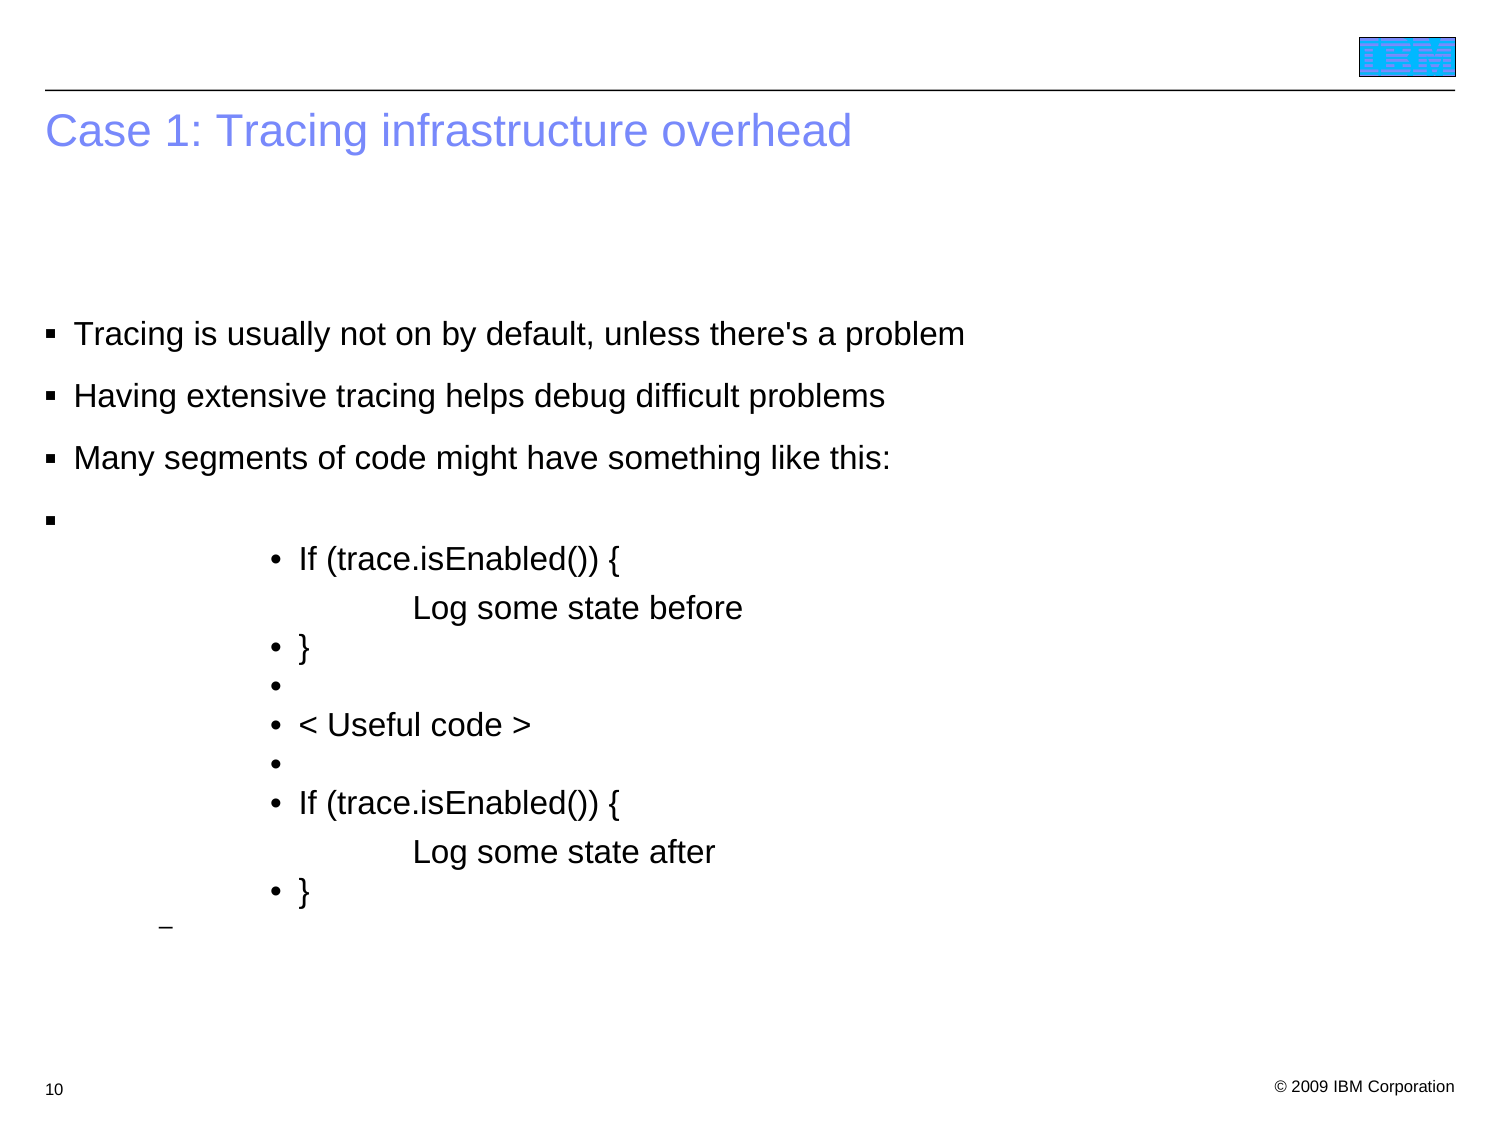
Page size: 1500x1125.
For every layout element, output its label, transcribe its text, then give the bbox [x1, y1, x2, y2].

list Tracing is usually not on by default, unless there's a problem Having extensive tracing helps debug difficult problems Many segments of code might have something like this: If (trace.isEnabled()) { Log some state before } < Useful code > If (trace.isEnabled()) { Log some state after } [30, 307, 1456, 1058]
title Case 1: Tracing infrastructure overhead [30, 97, 1456, 218]
